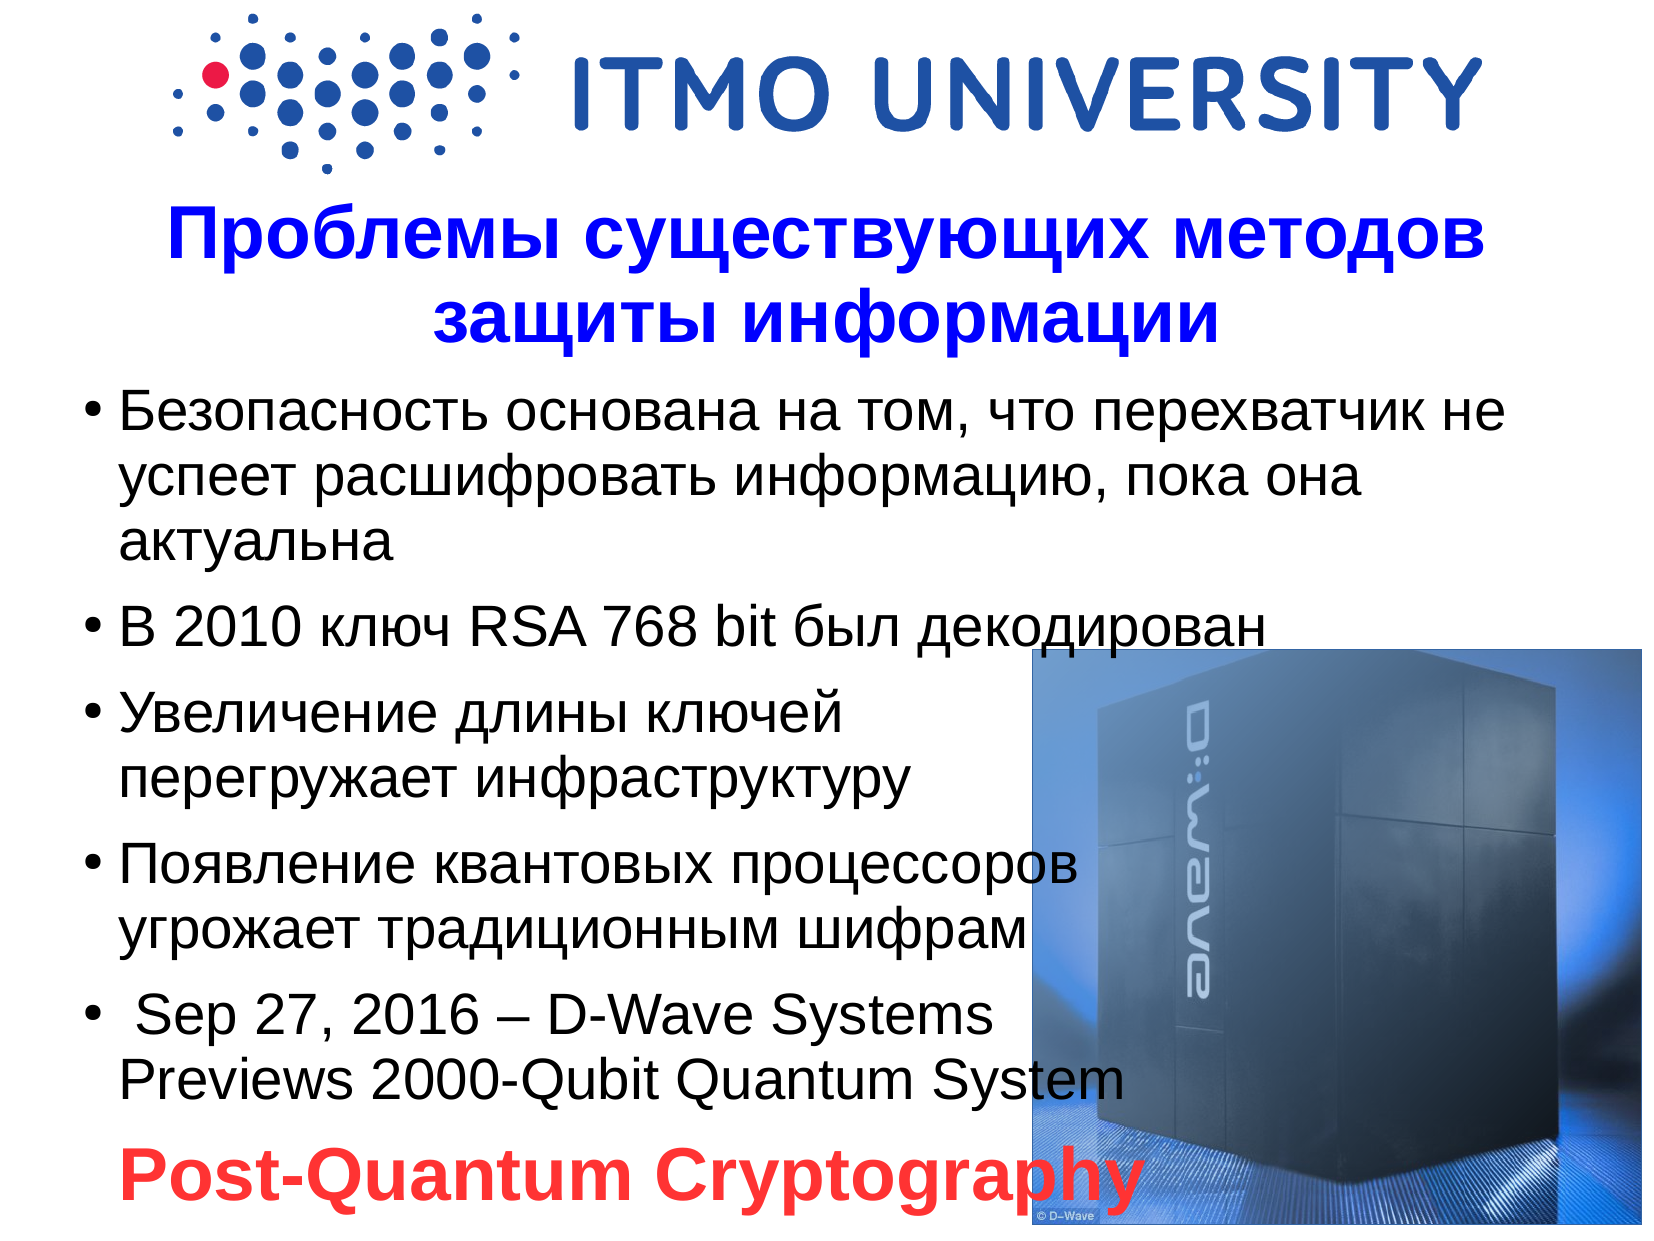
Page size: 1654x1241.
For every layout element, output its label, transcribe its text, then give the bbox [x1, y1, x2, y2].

text_box [1032, 649, 1642, 1225]
subtitle Безопасность основана на том, что перехватчик не успеет расшифровать информацию, пока она актуальна В 2010 ключ RSA 768 bit был декодирован Увеличение длины ключей перегружает инфраструктуру Появление квантовых процессоров угрожает традиционным шифрам Sep 27, 2016 – D-Wave Systems Previews 2000-Qubit Quantum System Post-Quantum Cryptography [82, 378, 1571, 1217]
title Проблемы существующих методов защиты информации [82, 306, 1571, 378]
picture [0, 0, 1654, 306]
